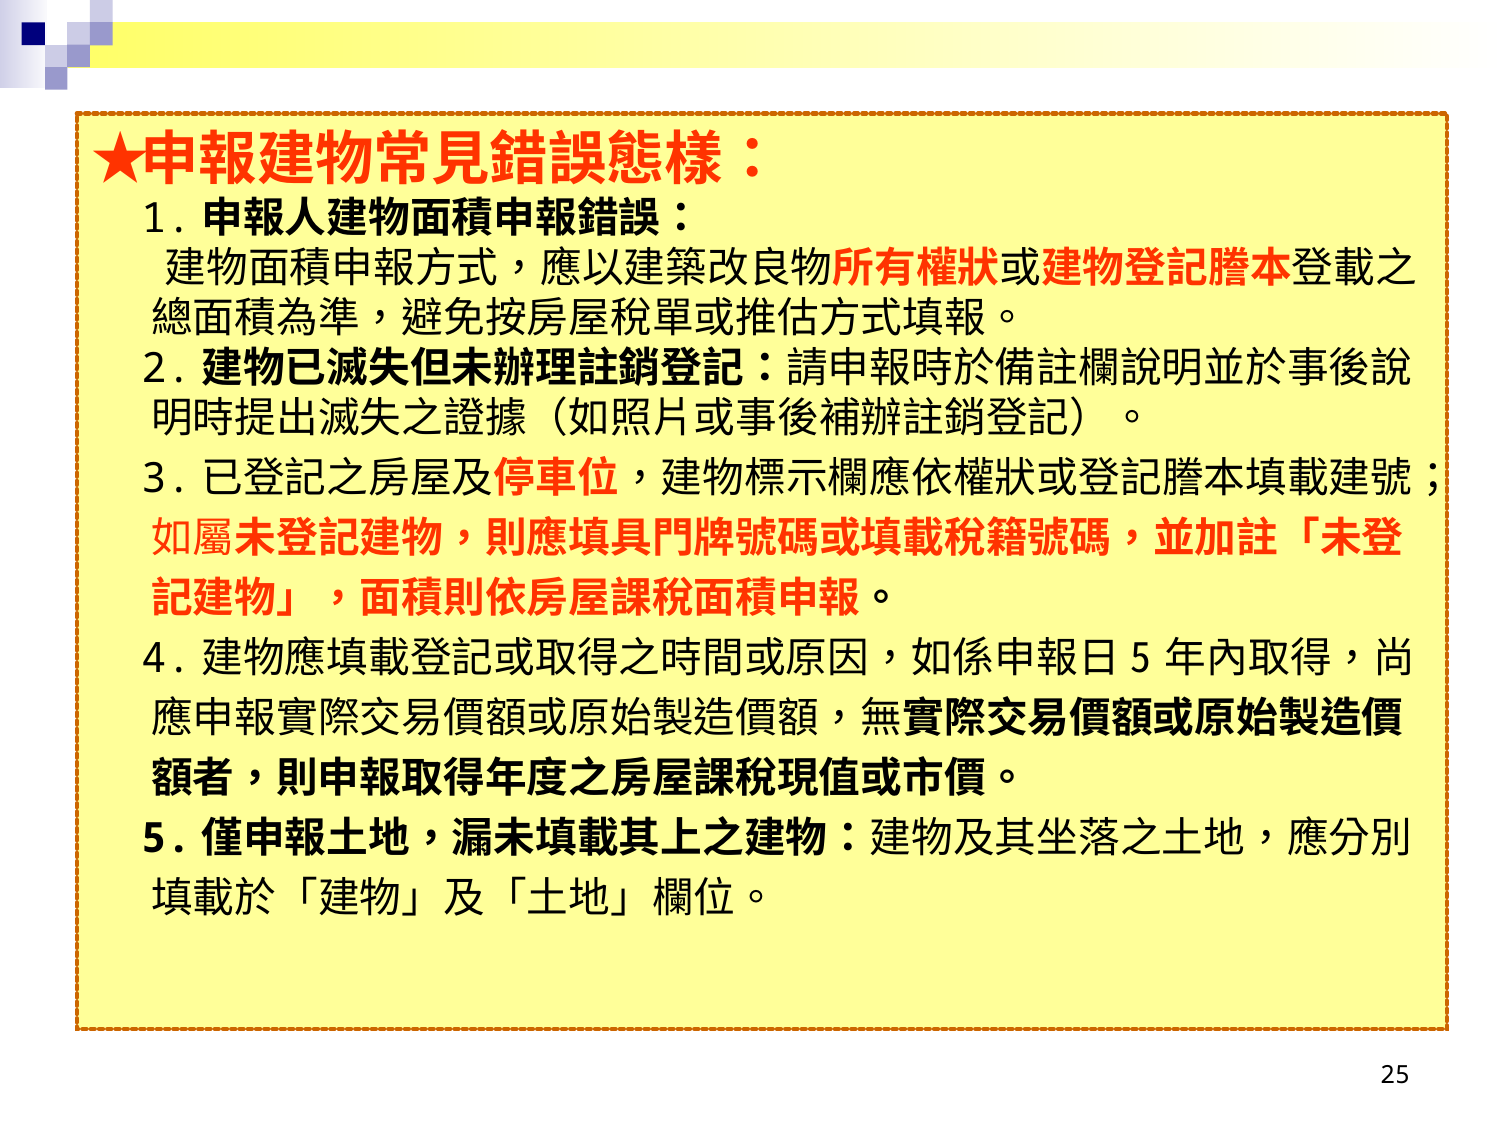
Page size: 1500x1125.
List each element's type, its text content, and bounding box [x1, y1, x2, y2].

text_box ★申報建物常見錯誤態樣： 1.申報人建物面積申報錯誤： 建物面積申報方式，應以建築改良物所有權狀或建物登記謄本登載之總面積為準，避免按房屋稅單或推估方式填報。 2.建物已滅失但未辦理註銷登記：請申報時於備註欄說明並於事後說明時提出滅失之證據（如照片或事後補辦註銷登記）。 3.已登記之房屋及停車位，建物標示欄應依權狀或登記謄本填載建號；如屬未登記建物，則應填具門牌號碼或填載稅籍號碼，並加註「未登記建物」，面積則依房屋課稅面積申報。 4.建物應填載登記或取得之時間或原因，如係申報日5年內取得，尚應申報實際交易價額或原始製造價額，無實際交易價額或原始製造價額者，則申報取得年度之房屋課稅現值或市價。 5.僅申報土地，漏未填載其上之建物：建物及其坐落之土地，應分別填載於「建物」及「土地」欄位。 [76, 113, 1447, 1030]
text_box <編號> [431, 22, 436, 67]
table_cell 楊小琳 [291, 22, 295, 67]
text_box <編號> [1074, 1030, 1426, 1101]
